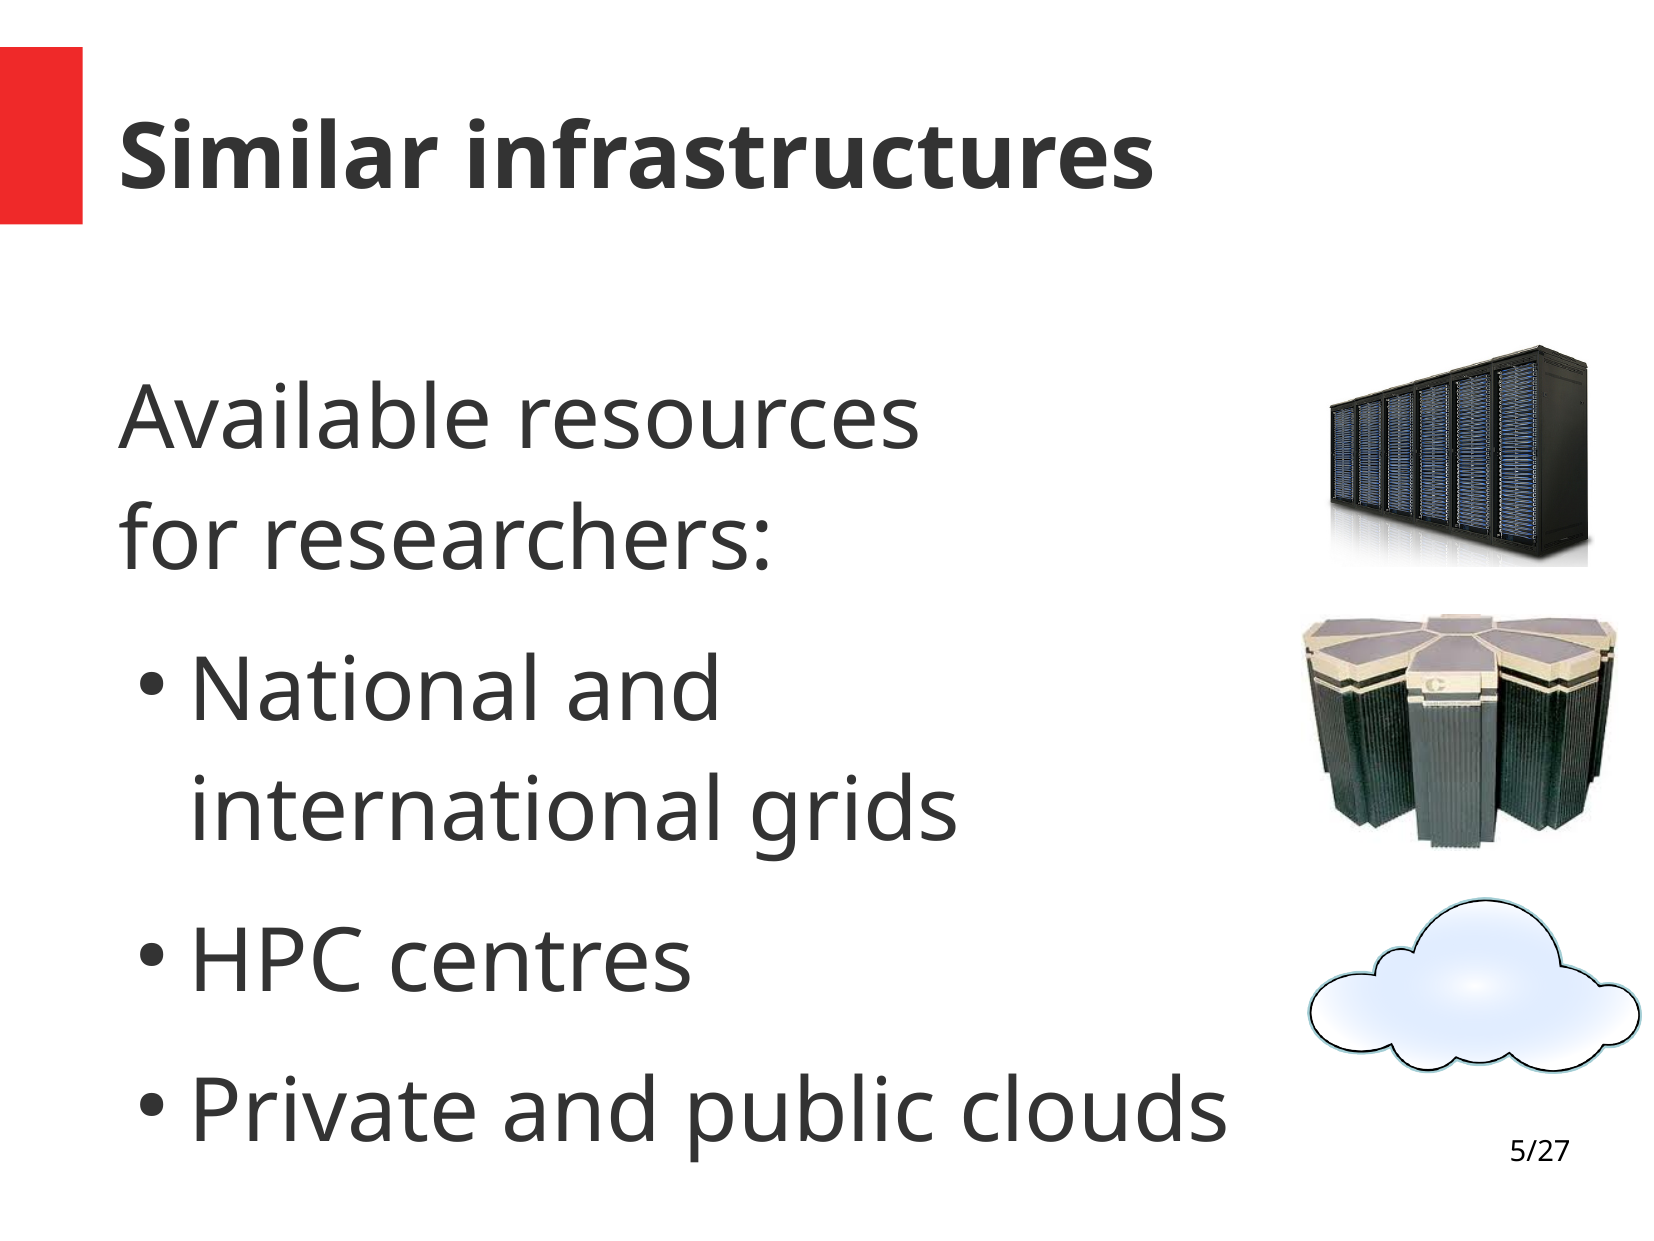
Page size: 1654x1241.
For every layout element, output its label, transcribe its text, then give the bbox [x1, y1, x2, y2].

picture [1307, 897, 1642, 1074]
list Available resources for researchers: National and international grids HPC centres Private and public clouds [118, 354, 1536, 1074]
title Similar infrastructures [118, 49, 1571, 257]
picture [1300, 614, 1619, 851]
picture [1322, 341, 1595, 567]
